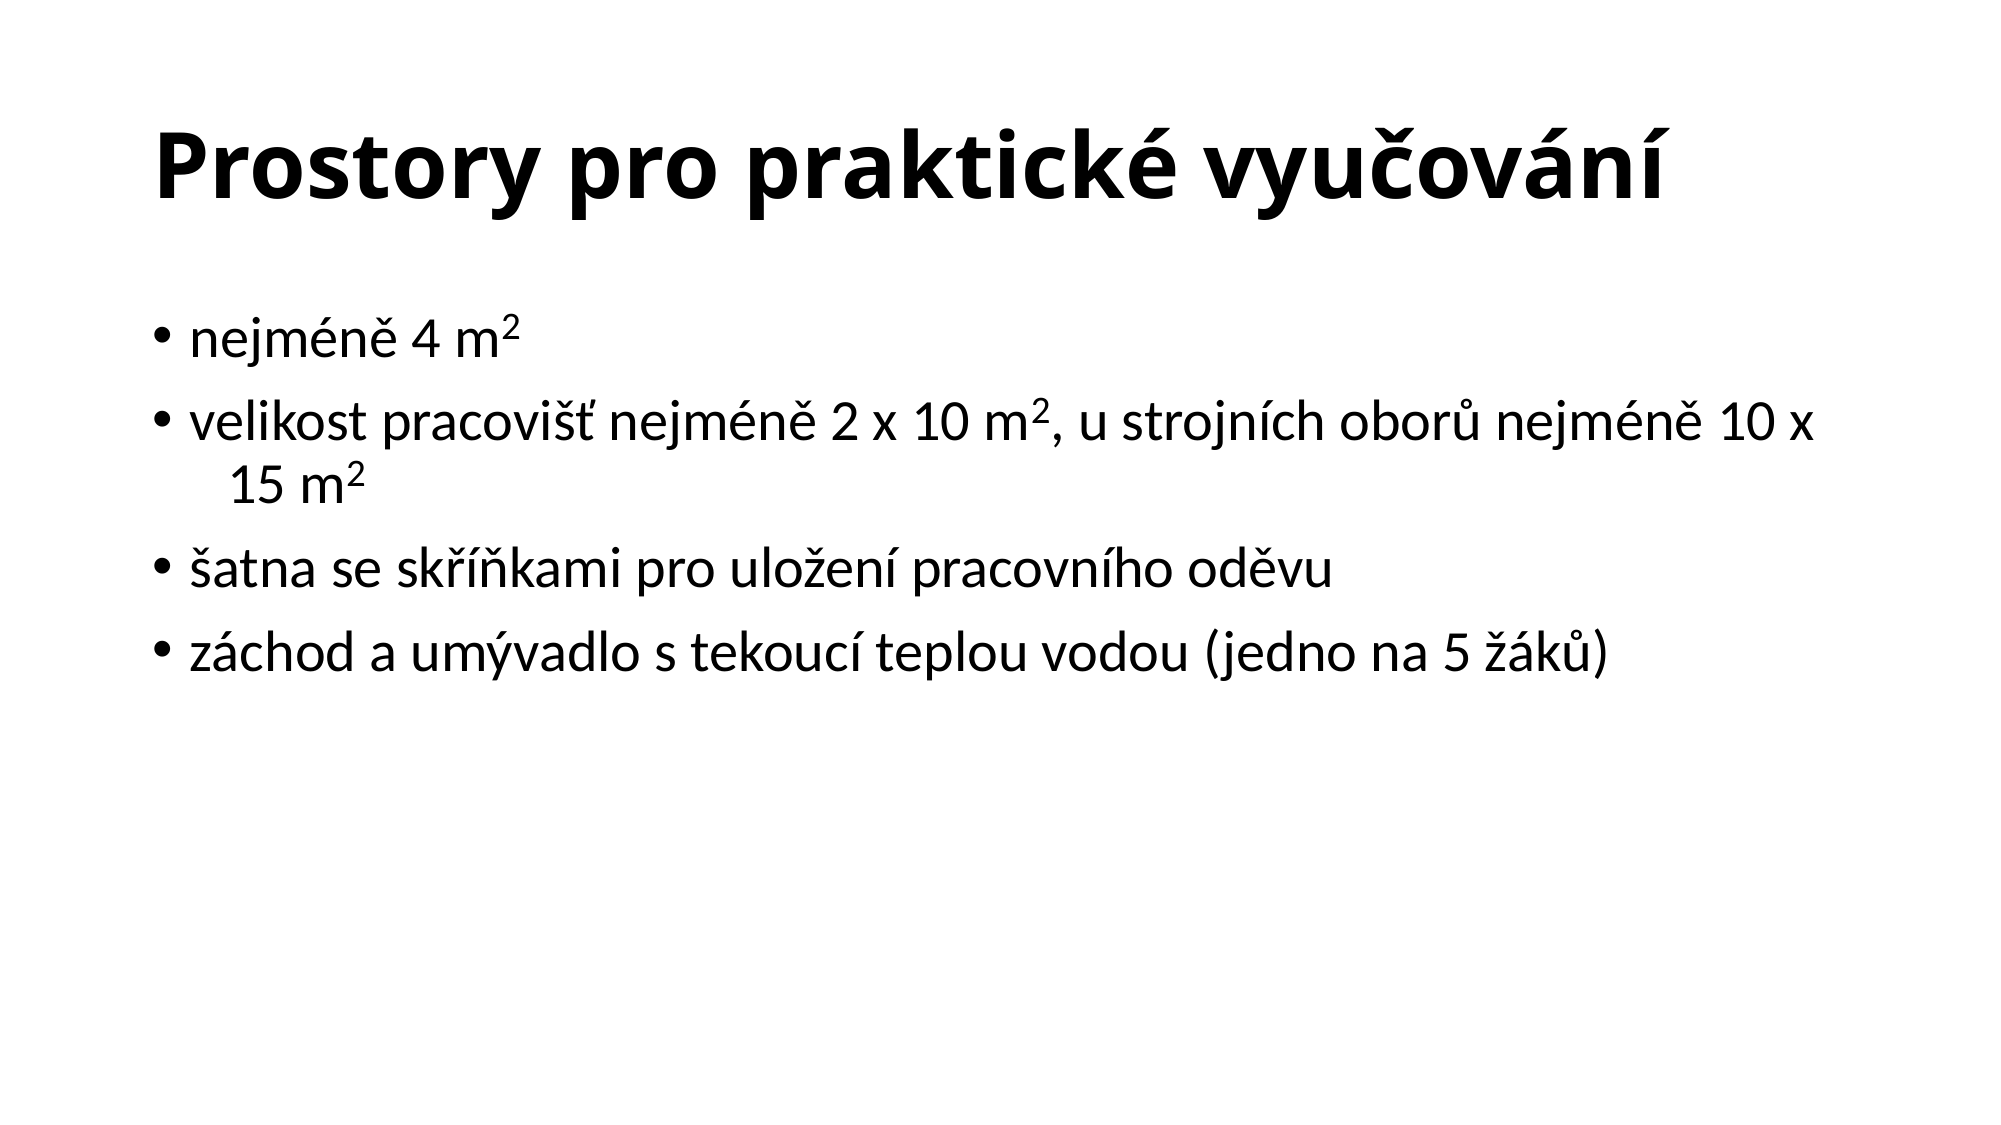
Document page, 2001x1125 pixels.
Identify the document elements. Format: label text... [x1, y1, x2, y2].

title Prostory pro praktické vyučování [137, 59, 1863, 278]
list nejméně 4 m2 velikost pracovišť nejméně 2 x 10 m2, u strojních oborů nejméně 10 x 15 m2 šatna se skříňkami pro uložení pracovního oděvu záchod a umývadlo s tekoucí teplou vodou (jedno na 5 žáků) [137, 299, 1863, 1014]
